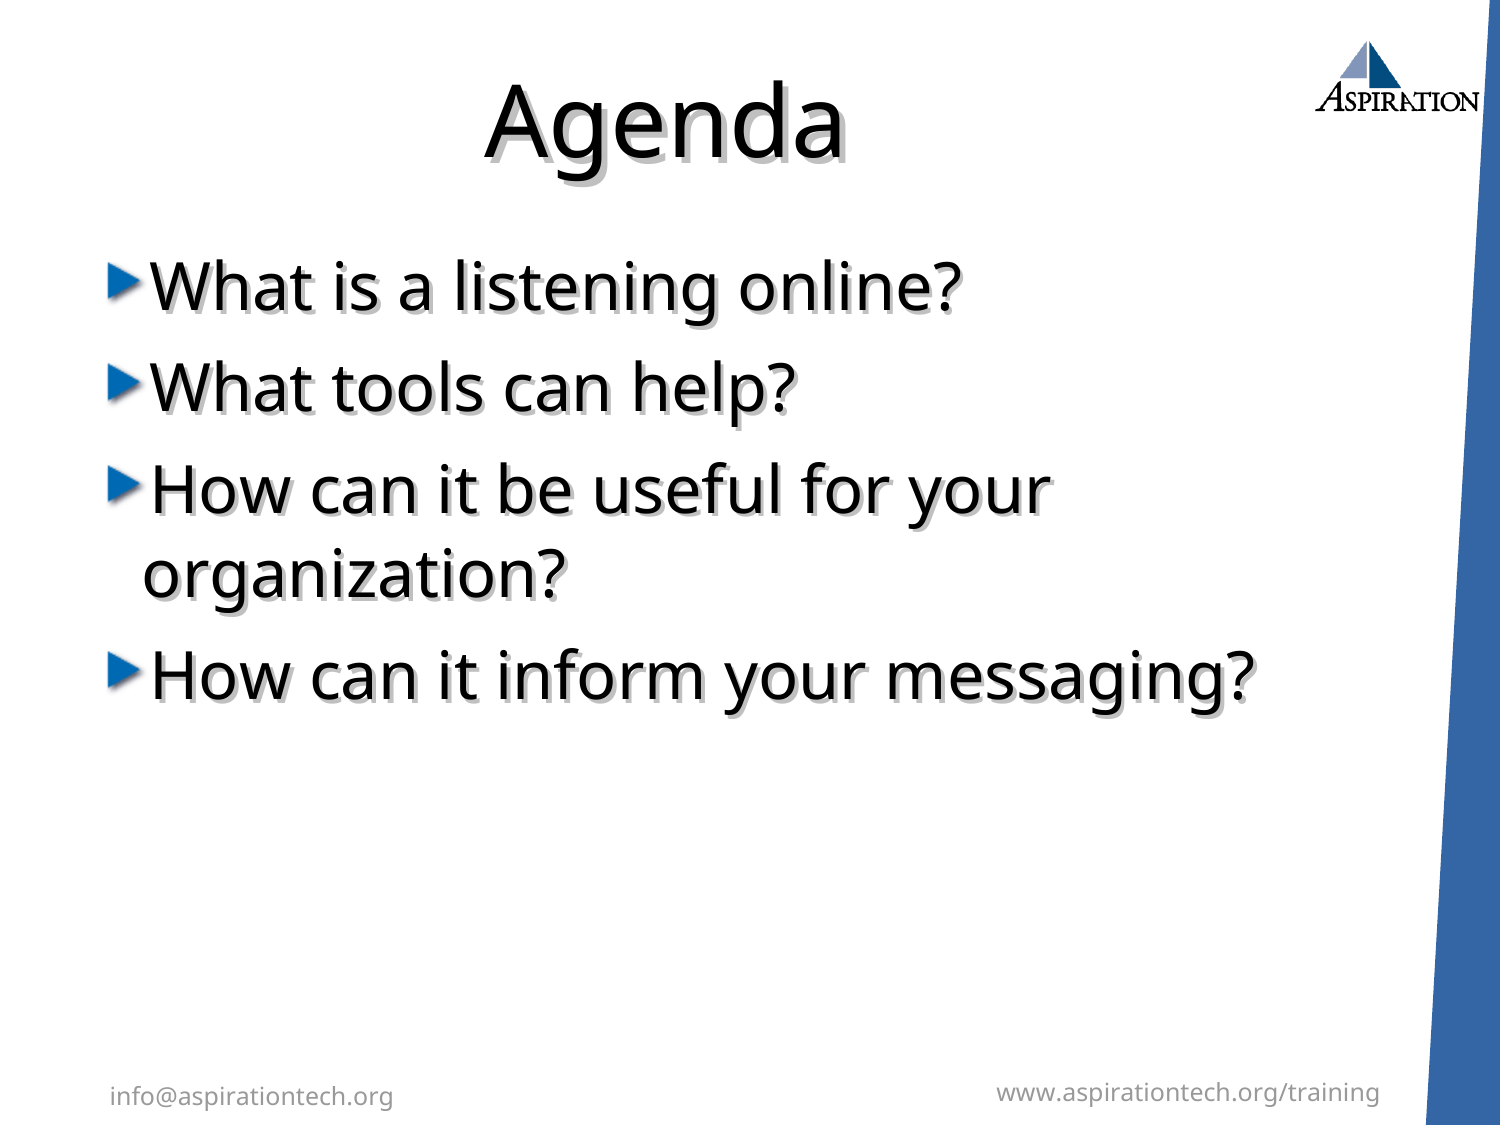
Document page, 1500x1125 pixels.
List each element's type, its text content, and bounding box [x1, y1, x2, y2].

title Agenda [49, 19, 1284, 206]
list What is a listening online? What tools can help? How can it be useful for your organization? How can it inform your messaging? [49, 238, 1447, 892]
picture [1315, 41, 1480, 120]
